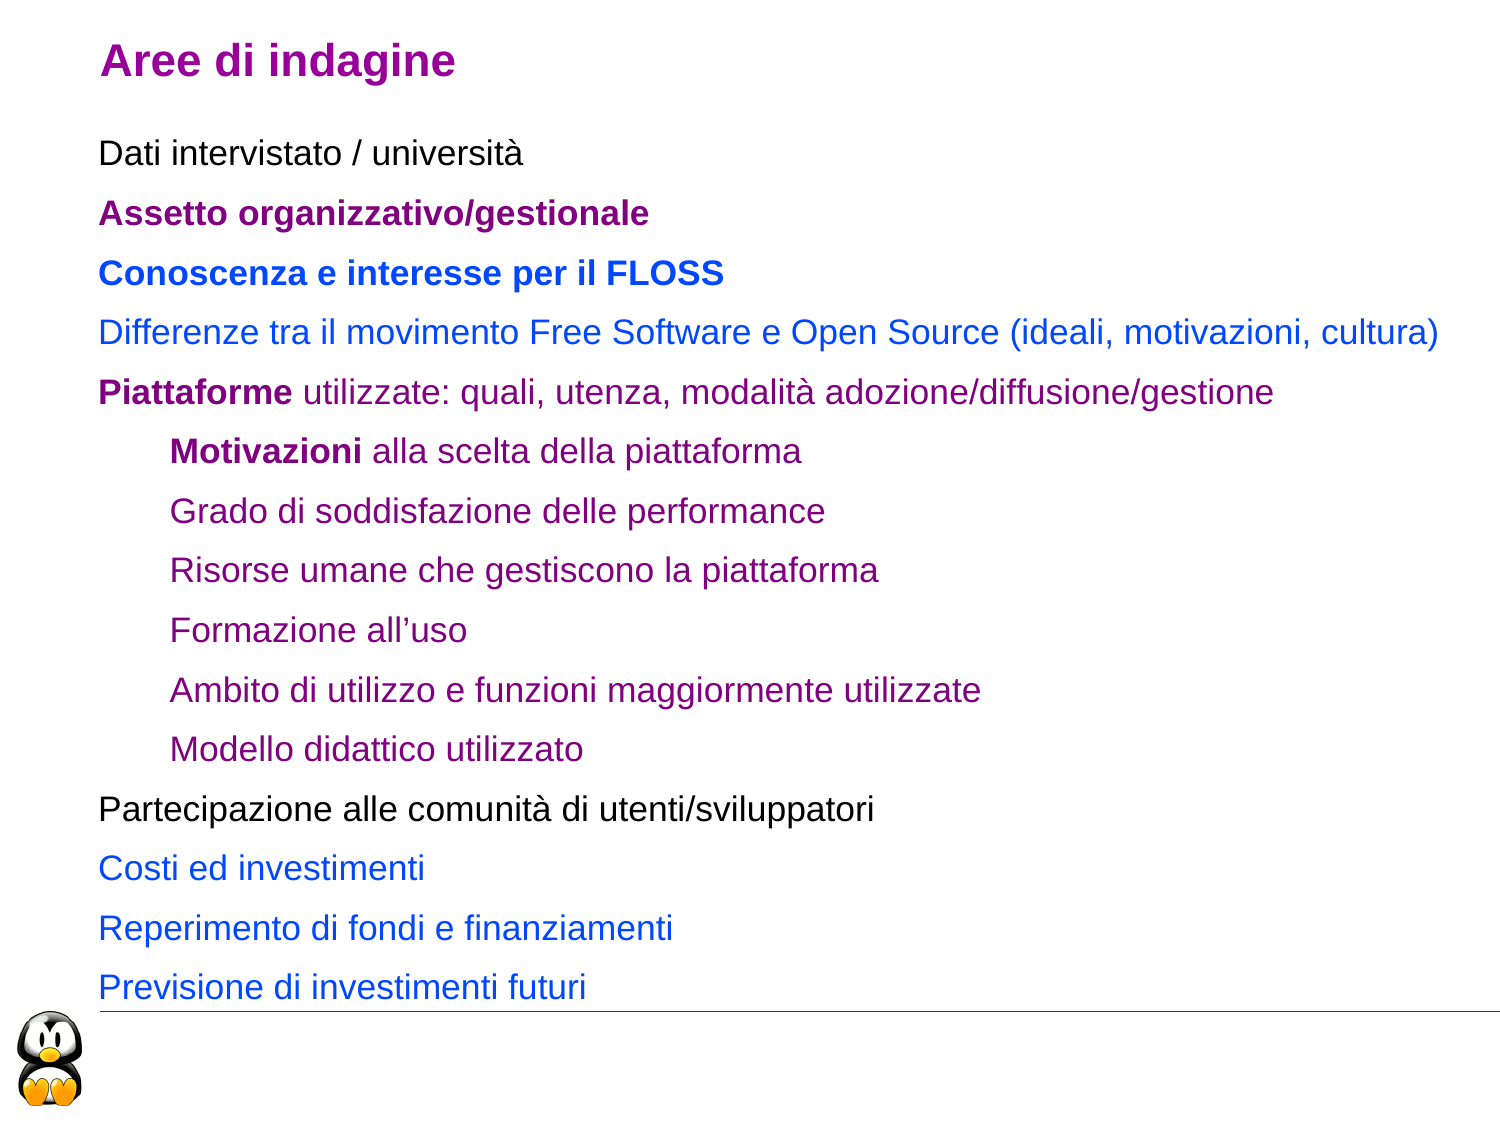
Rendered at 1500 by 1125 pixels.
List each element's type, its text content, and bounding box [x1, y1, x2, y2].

picture [17, 1011, 82, 1106]
text_box Dati intervistato / università Assetto organizzativo/gestionale Conoscenza e interesse per il FLOSS Differenze tra il movimento Free Software e Open Source (ideali, motivazioni, cultura) Piattaforme utilizzate: quali, utenza, modalità adozione/diffusione/gestione Motivazioni alla scelta della piattaforma Grado di soddisfazione delle performance Risorse umane che gestiscono la piattaforma Formazione all’uso Ambito di utilizzo e funzioni maggiormente utilizzate Modello didattico utilizzato Partecipazione alle comunità di utenti/sviluppatori Costi ed investimenti Reperimento di fondi e finanziamenti Previsione di investimenti futuri [70, 106, 1500, 999]
title Aree di indagine [99, 35, 1075, 149]
